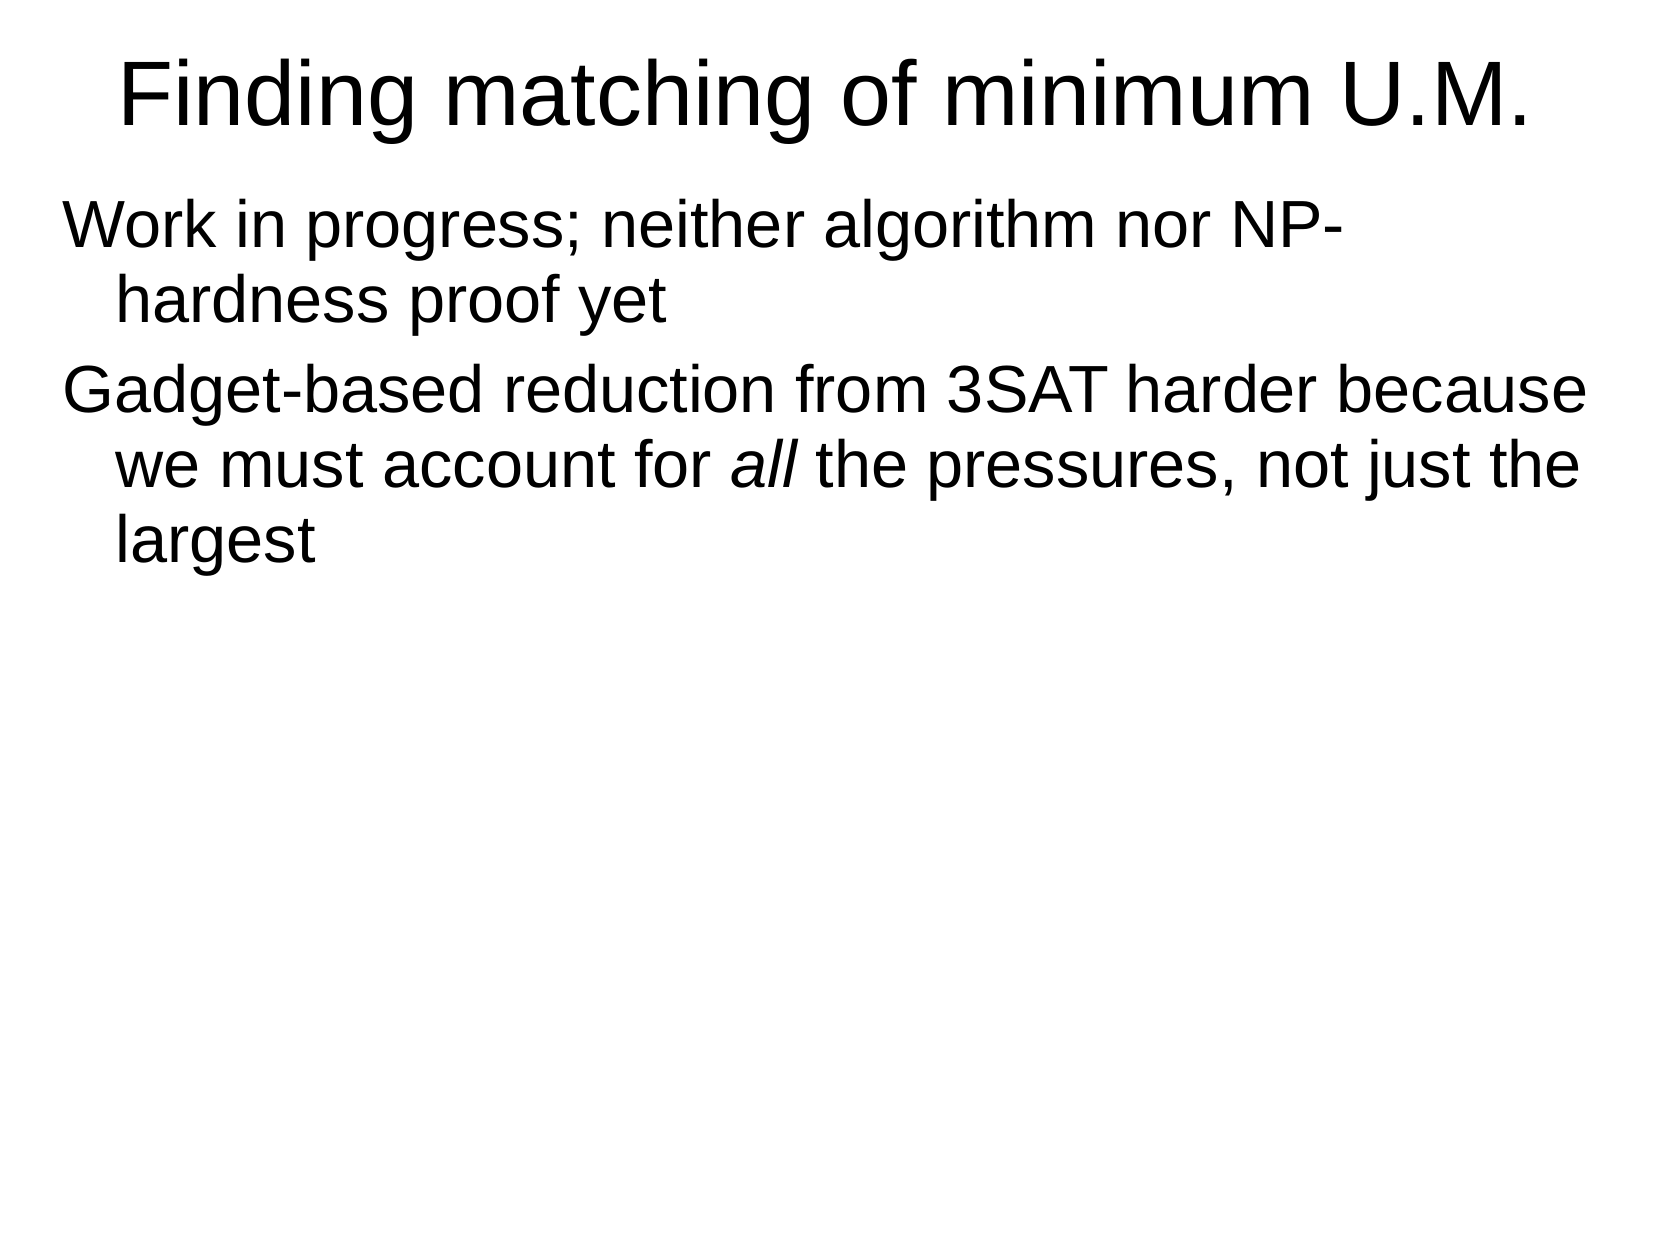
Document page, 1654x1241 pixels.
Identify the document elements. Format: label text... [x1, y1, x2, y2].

list Work in progress; neither algorithm nor NP-hardness proof yet Gadget-based reduction from 3SAT harder because we must account for all the pressures, not just the largest [45, 187, 1609, 1226]
title Finding matching of minimum U.M. [0, 7, 1654, 181]
